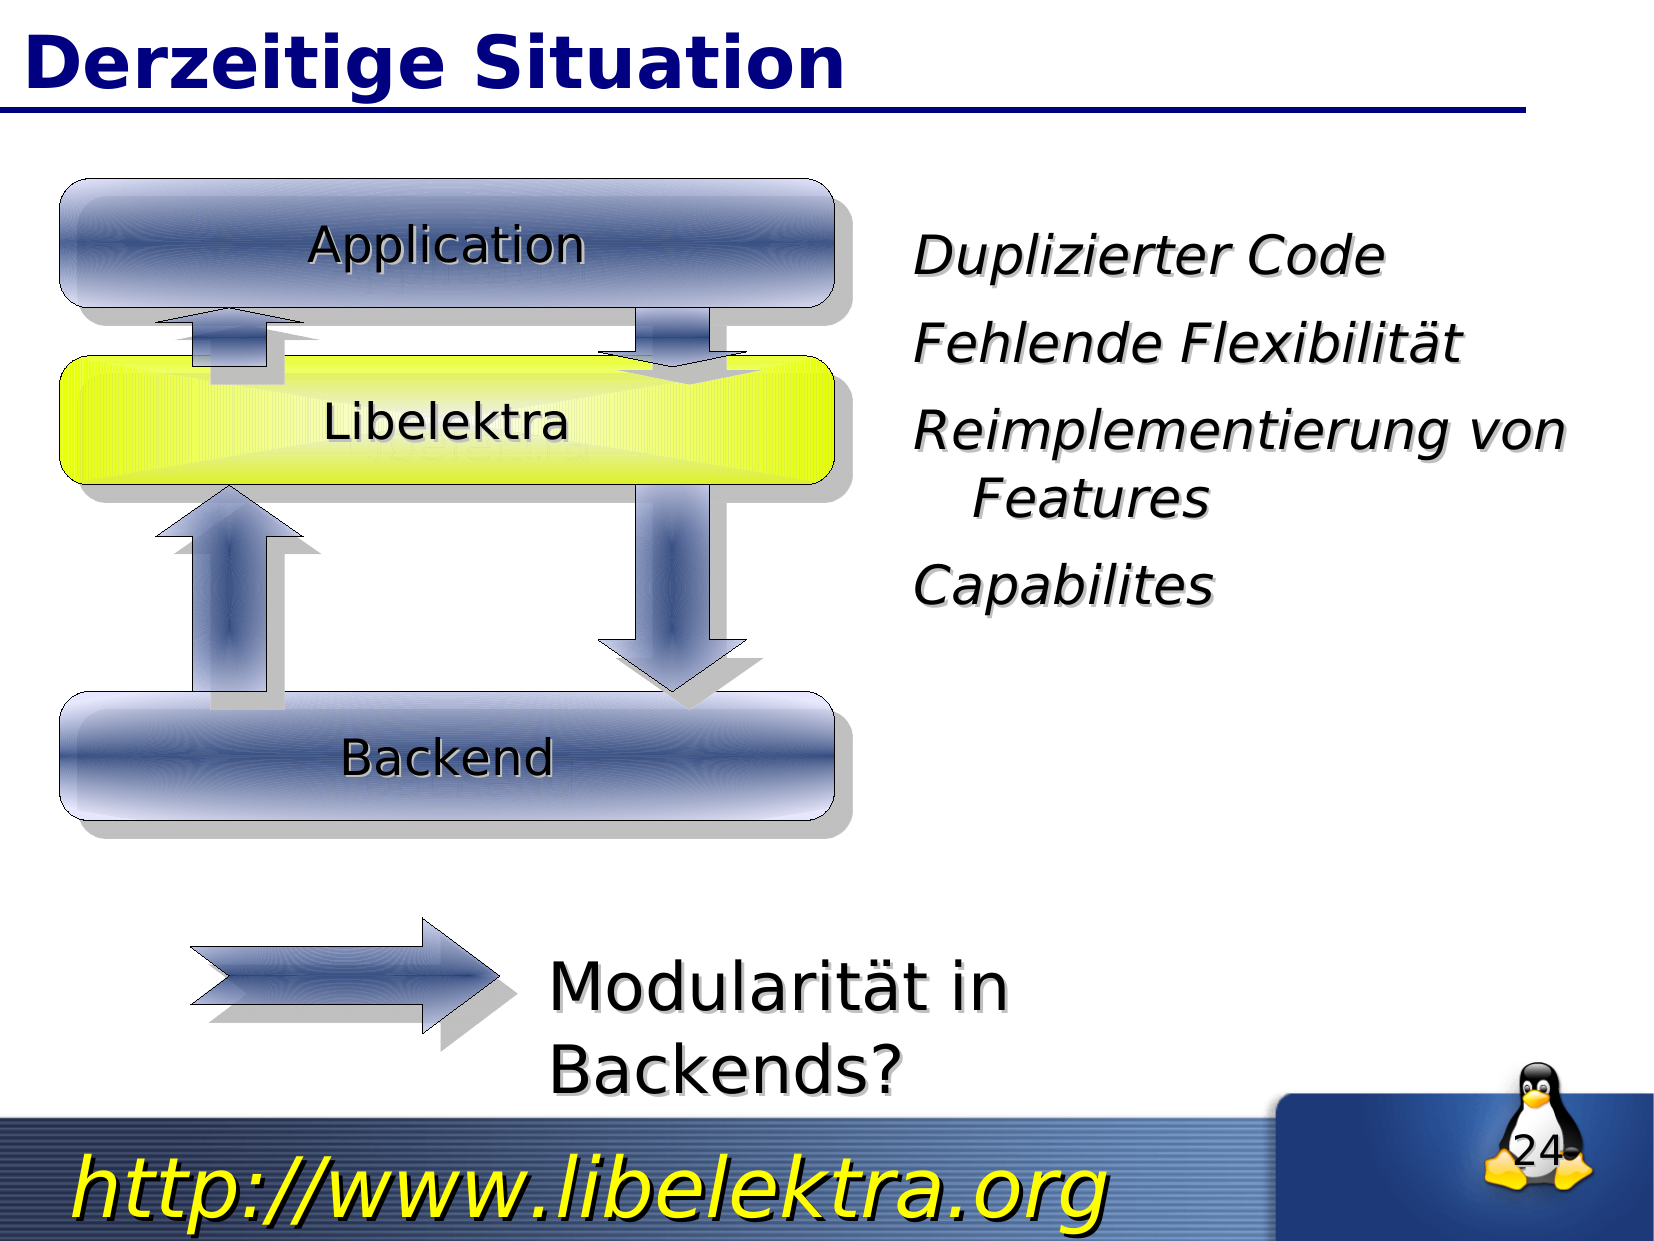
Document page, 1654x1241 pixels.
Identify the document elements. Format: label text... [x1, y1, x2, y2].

text_box Modularität in Backends? [547, 942, 1388, 1104]
text_box [190, 917, 500, 1034]
list Duplizierter Code Fehlende Flexibilität Reimplementierung von Features Capabilites [899, 212, 1595, 1009]
text_box Libelektra [59, 355, 835, 485]
text_box Application [59, 178, 835, 308]
text_box 50 [1312, 1122, 1565, 1178]
text_box [155, 307, 304, 367]
text_box [155, 484, 304, 692]
text_box Backend [59, 691, 835, 821]
text_box Derzeitige Situation [22, 14, 1611, 111]
text_box [598, 307, 747, 367]
text_box [598, 484, 747, 692]
picture [0, 1061, 1654, 1241]
